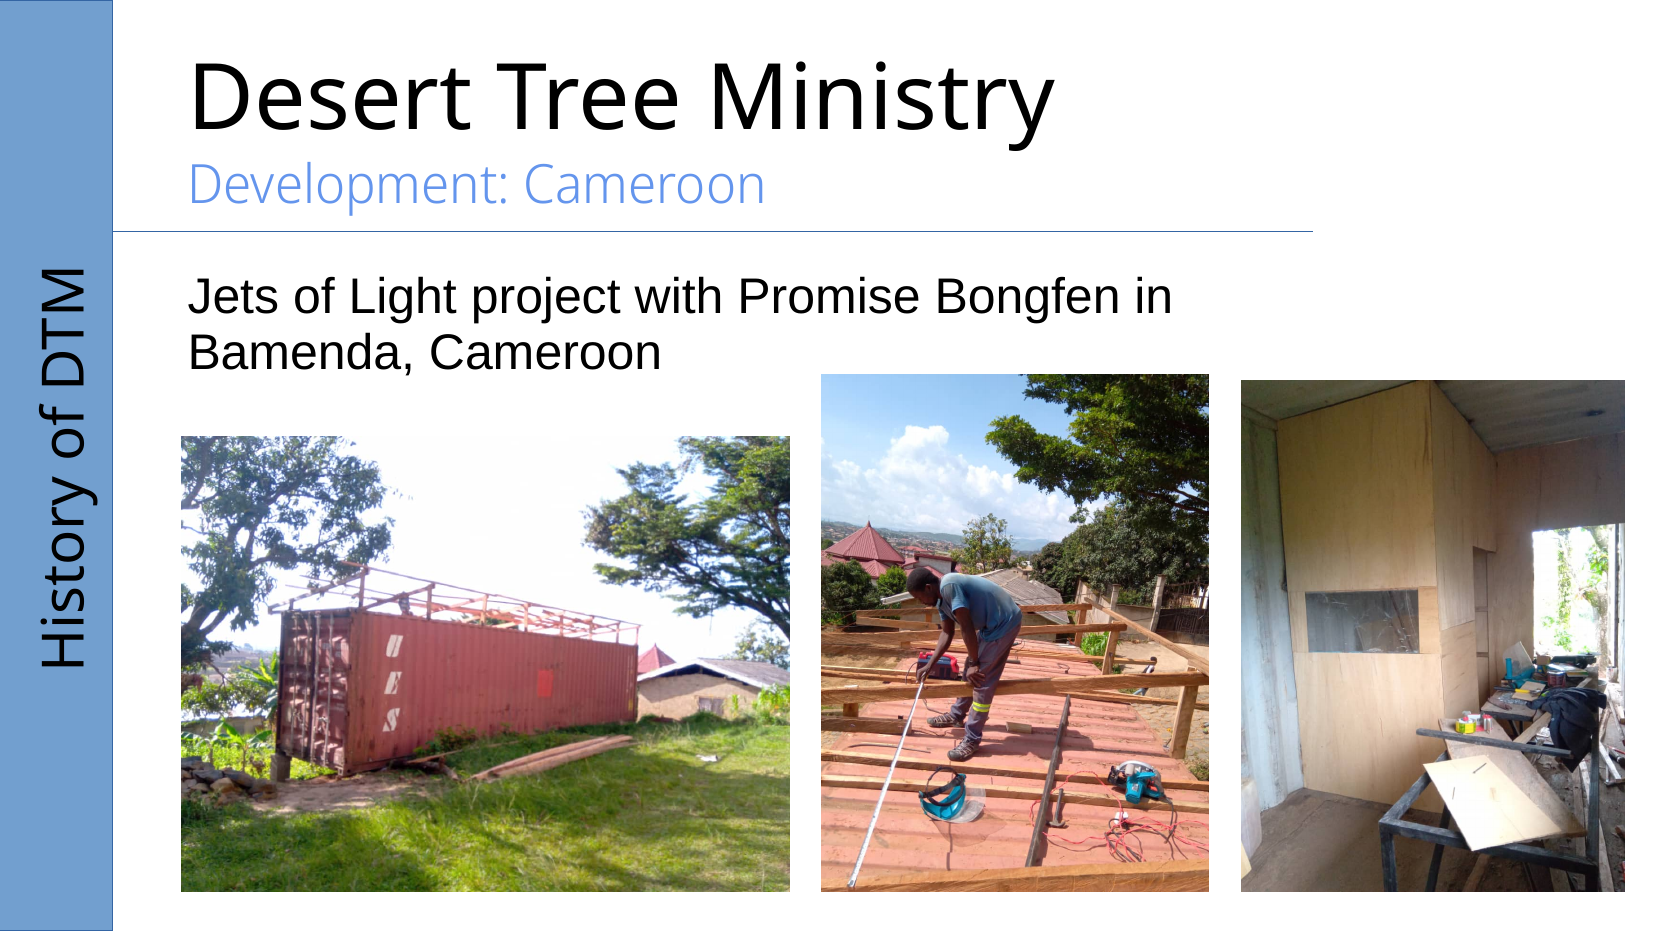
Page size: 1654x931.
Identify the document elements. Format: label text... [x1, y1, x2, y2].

text_box [0, 0, 113, 931]
text_box Jets of Light project with Promise Bongfen in Bamenda, Cameroon [187, 268, 1276, 381]
picture [181, 436, 790, 892]
picture [1241, 380, 1625, 892]
title Desert Tree Ministry [187, 33, 1571, 125]
text_box History of DTM [13, 37, 105, 901]
picture [821, 381, 1209, 892]
title Development: Cameroon [187, 125, 1571, 239]
